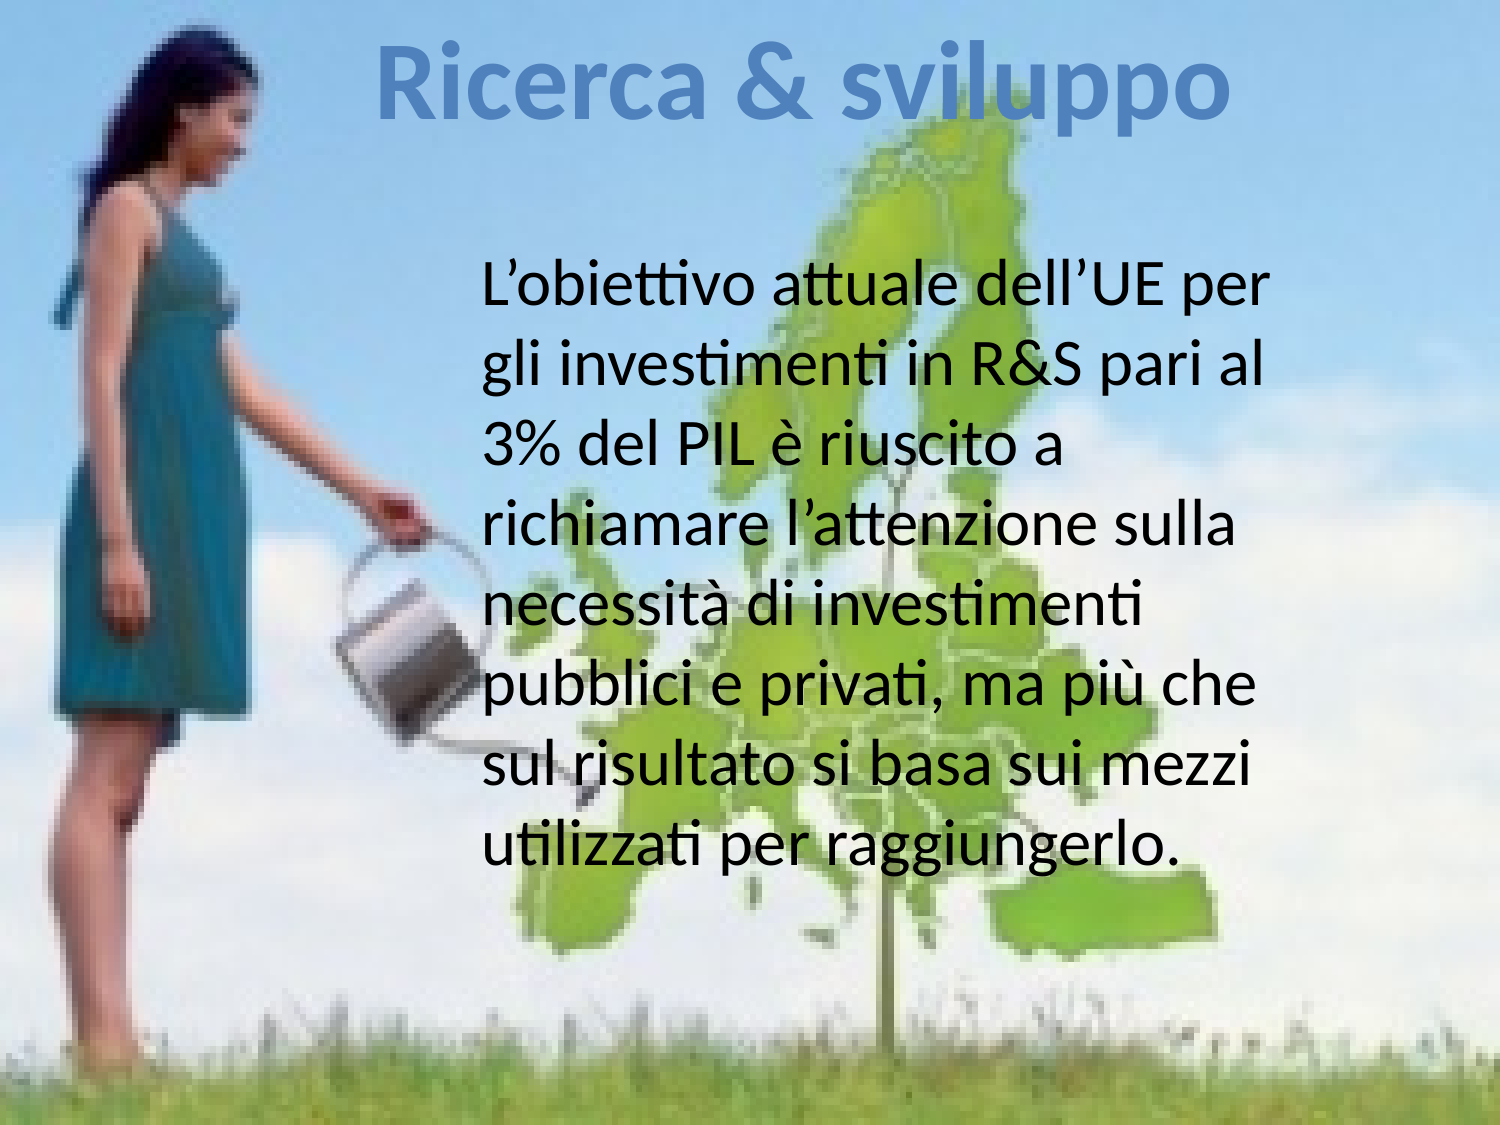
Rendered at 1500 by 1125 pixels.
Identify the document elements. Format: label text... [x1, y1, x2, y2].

text_box L’obiettivo attuale dell’UE per gli investimenti in R&S pari al 3% del PIL è riuscito a richiamare l’attenzione sulla necessità di investimenti pubblici e privati, ma più che sul risultato si basa sui mezzi utilizzati per raggiungerlo. [466, 231, 1294, 887]
picture [0, 0, 1500, 1125]
text_box Ricerca & sviluppo [359, 0, 1249, 150]
